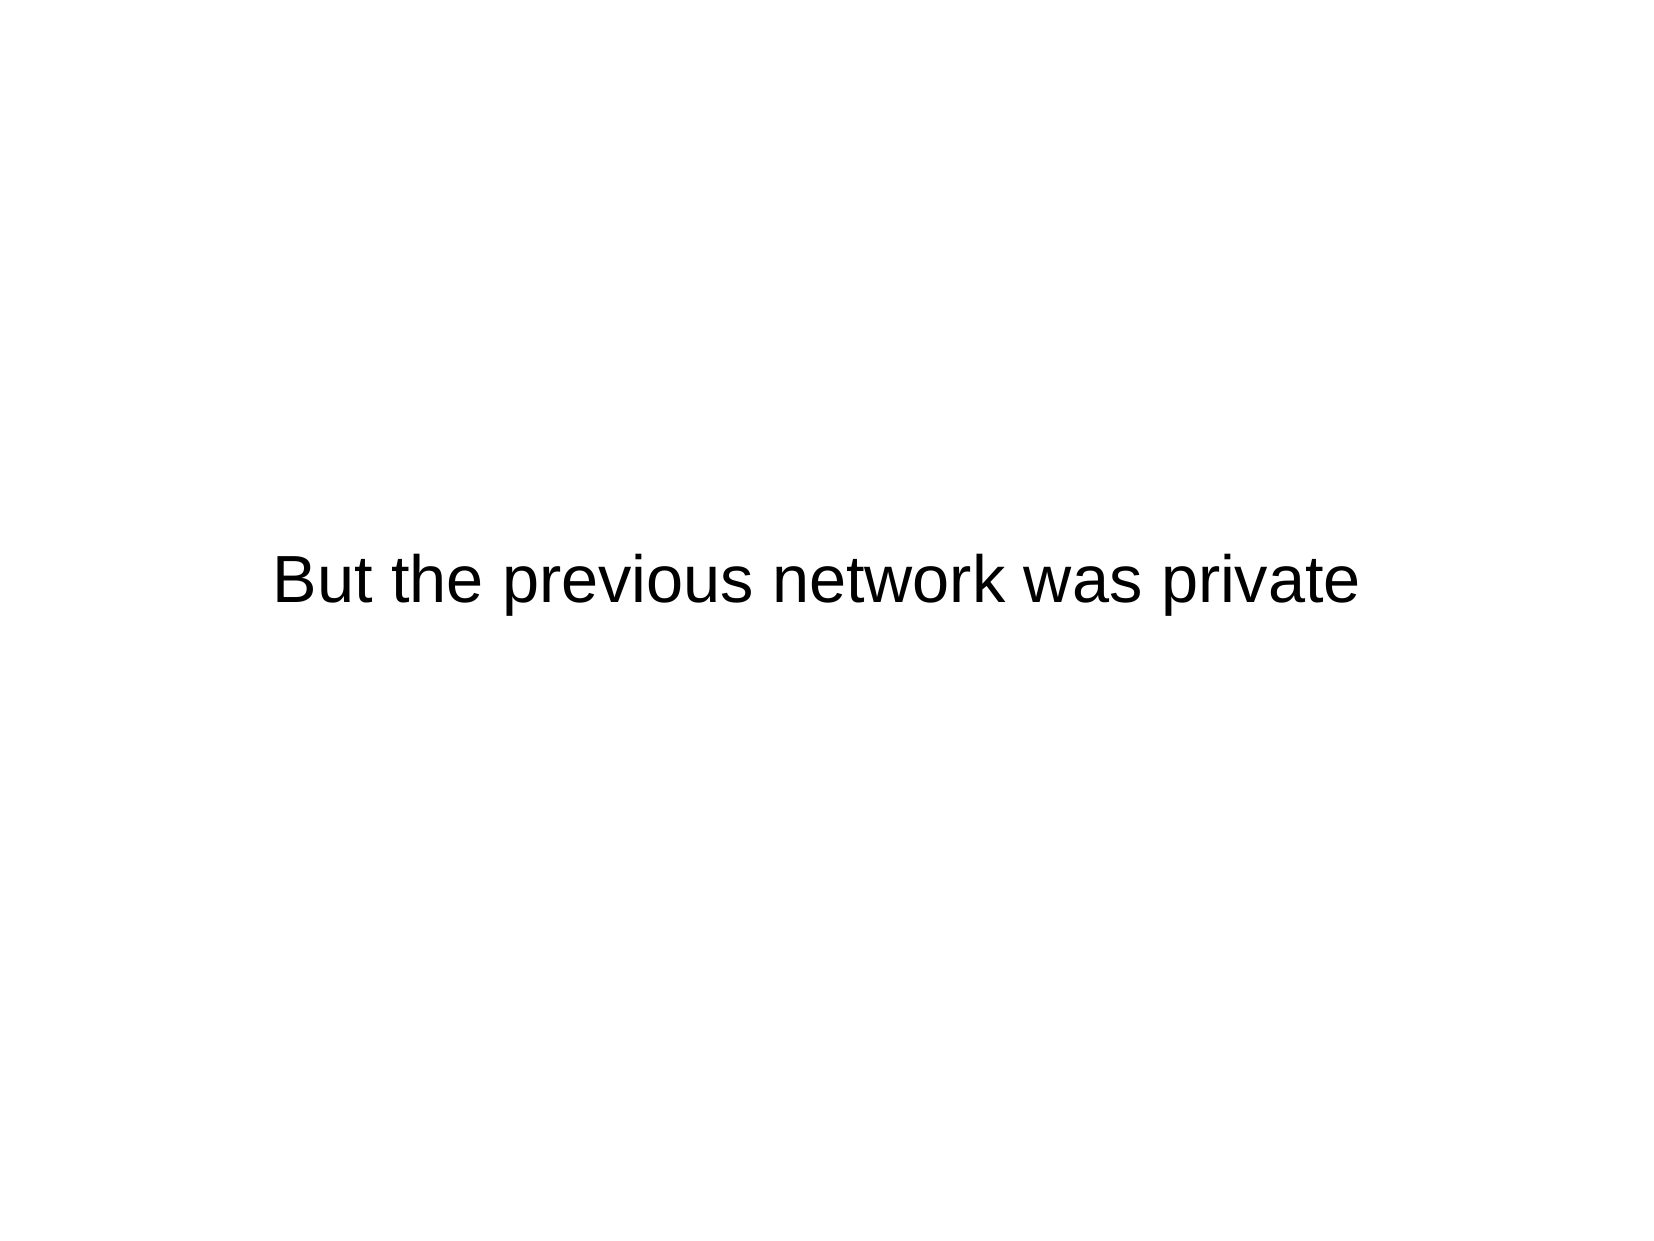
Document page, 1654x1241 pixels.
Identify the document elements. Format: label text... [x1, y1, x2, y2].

subtitle But the previous network was private [82, 56, 1571, 1102]
